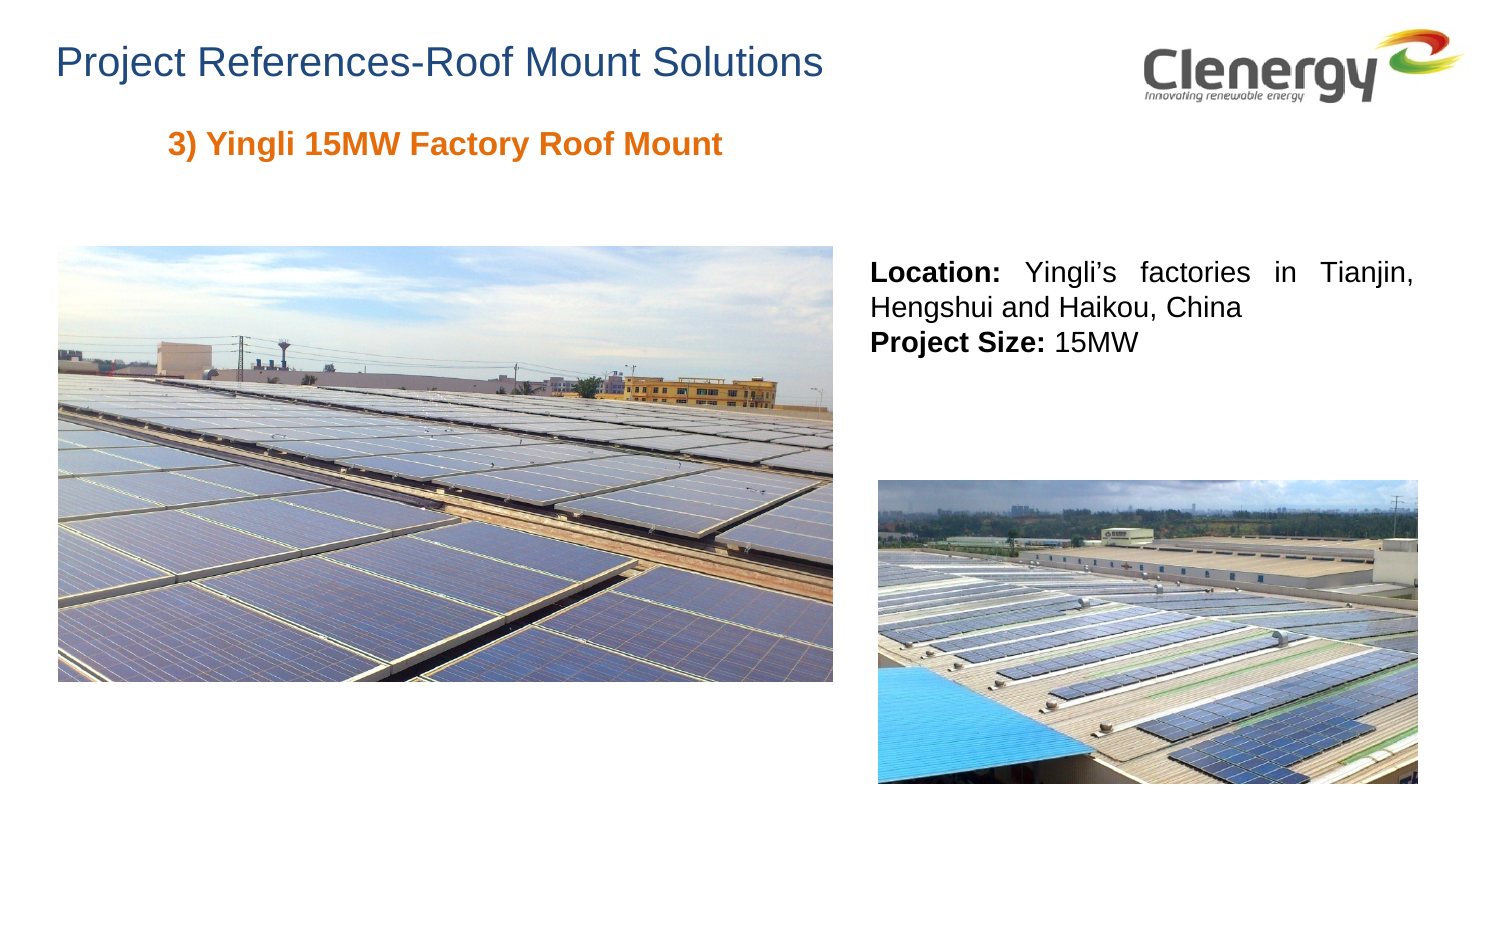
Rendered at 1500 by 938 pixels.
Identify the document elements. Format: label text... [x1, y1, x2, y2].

text_box Location: Yingli’s factories in Tianjin, Hengshui and Haikou, China Project Size: 15MW [855, 246, 1430, 367]
picture [58, 246, 833, 682]
text_box Project References-Roof Mount Solutions [40, 23, 1385, 96]
picture [1109, 0, 1500, 132]
picture [878, 480, 1418, 784]
list 3) Yingli 15MW Factory Roof Mount [152, 114, 1412, 211]
